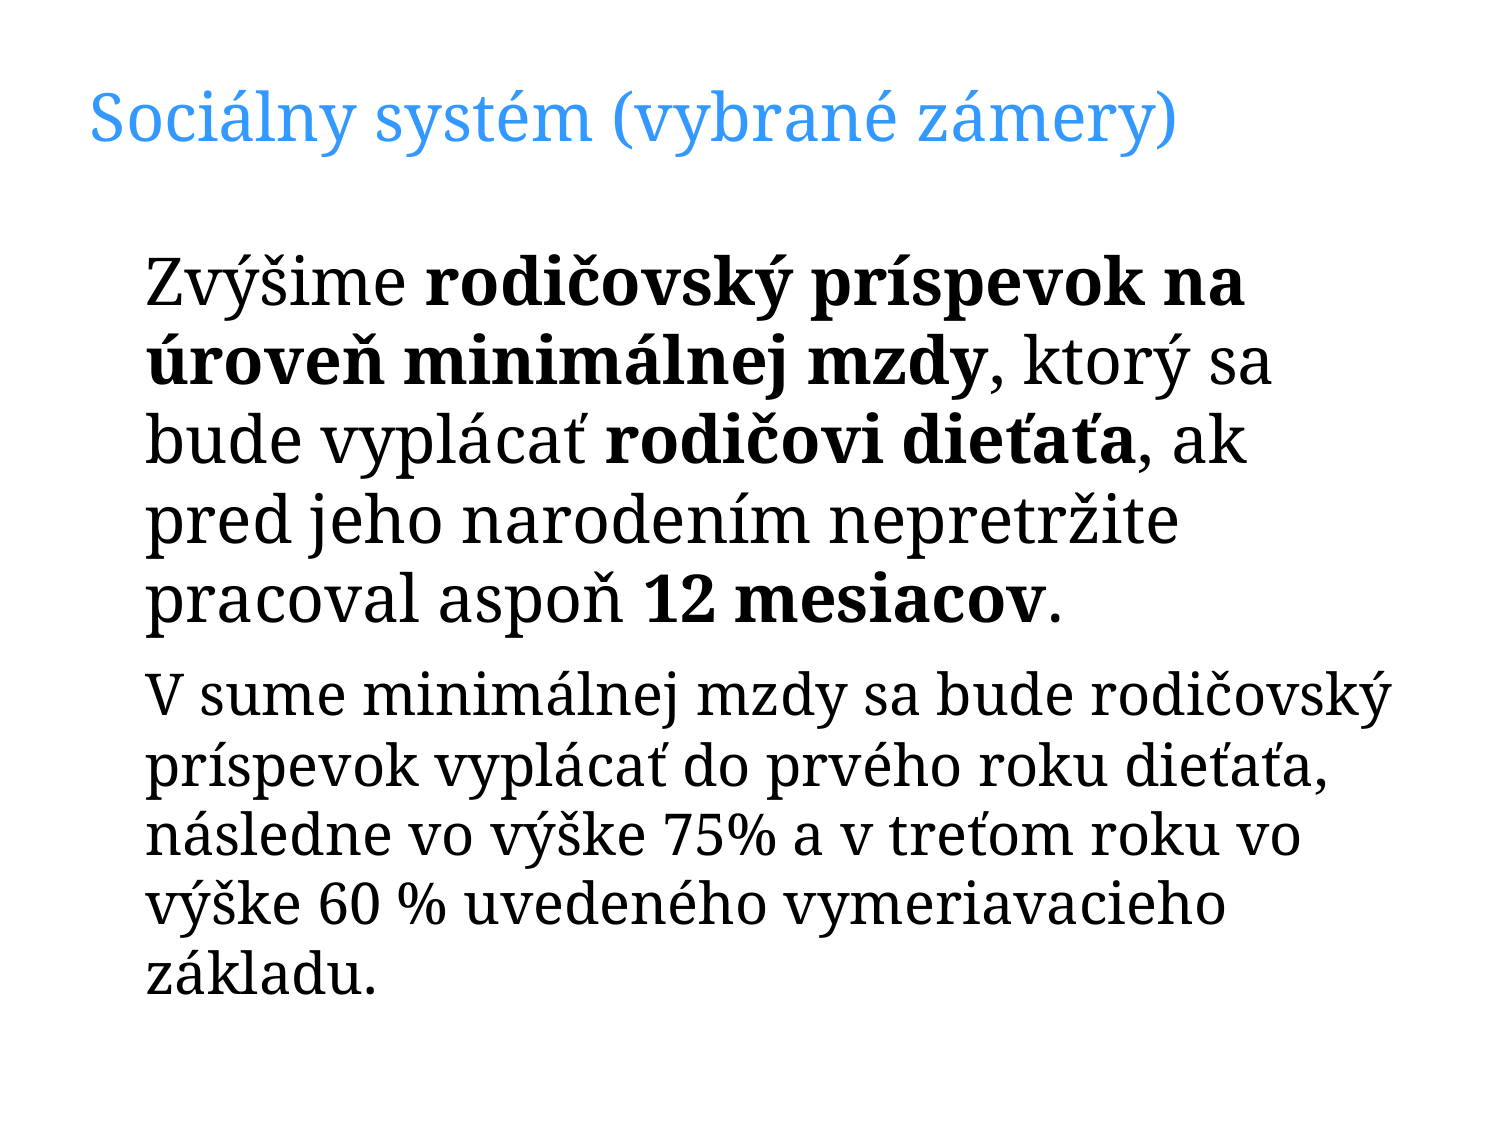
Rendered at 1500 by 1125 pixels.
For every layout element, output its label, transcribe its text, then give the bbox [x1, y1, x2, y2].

title Sociálny systém (vybrané zámery) [75, 45, 1426, 185]
list Zvýšime rodičovský príspevok na úroveň minimálnej mzdy, ktorý sa bude vyplácať rodičovi dieťaťa, ak pred jeho narodením nepretržite pracoval aspoň 12 mesiacov. V sume minimálnej mzdy sa bude rodičovský príspevok vyplácať do prvého roku dieťaťa, následne vo výške 75% a v treťom roku vo výške 60 % uvedeného vymeriavacieho základu. [75, 231, 1426, 1022]
